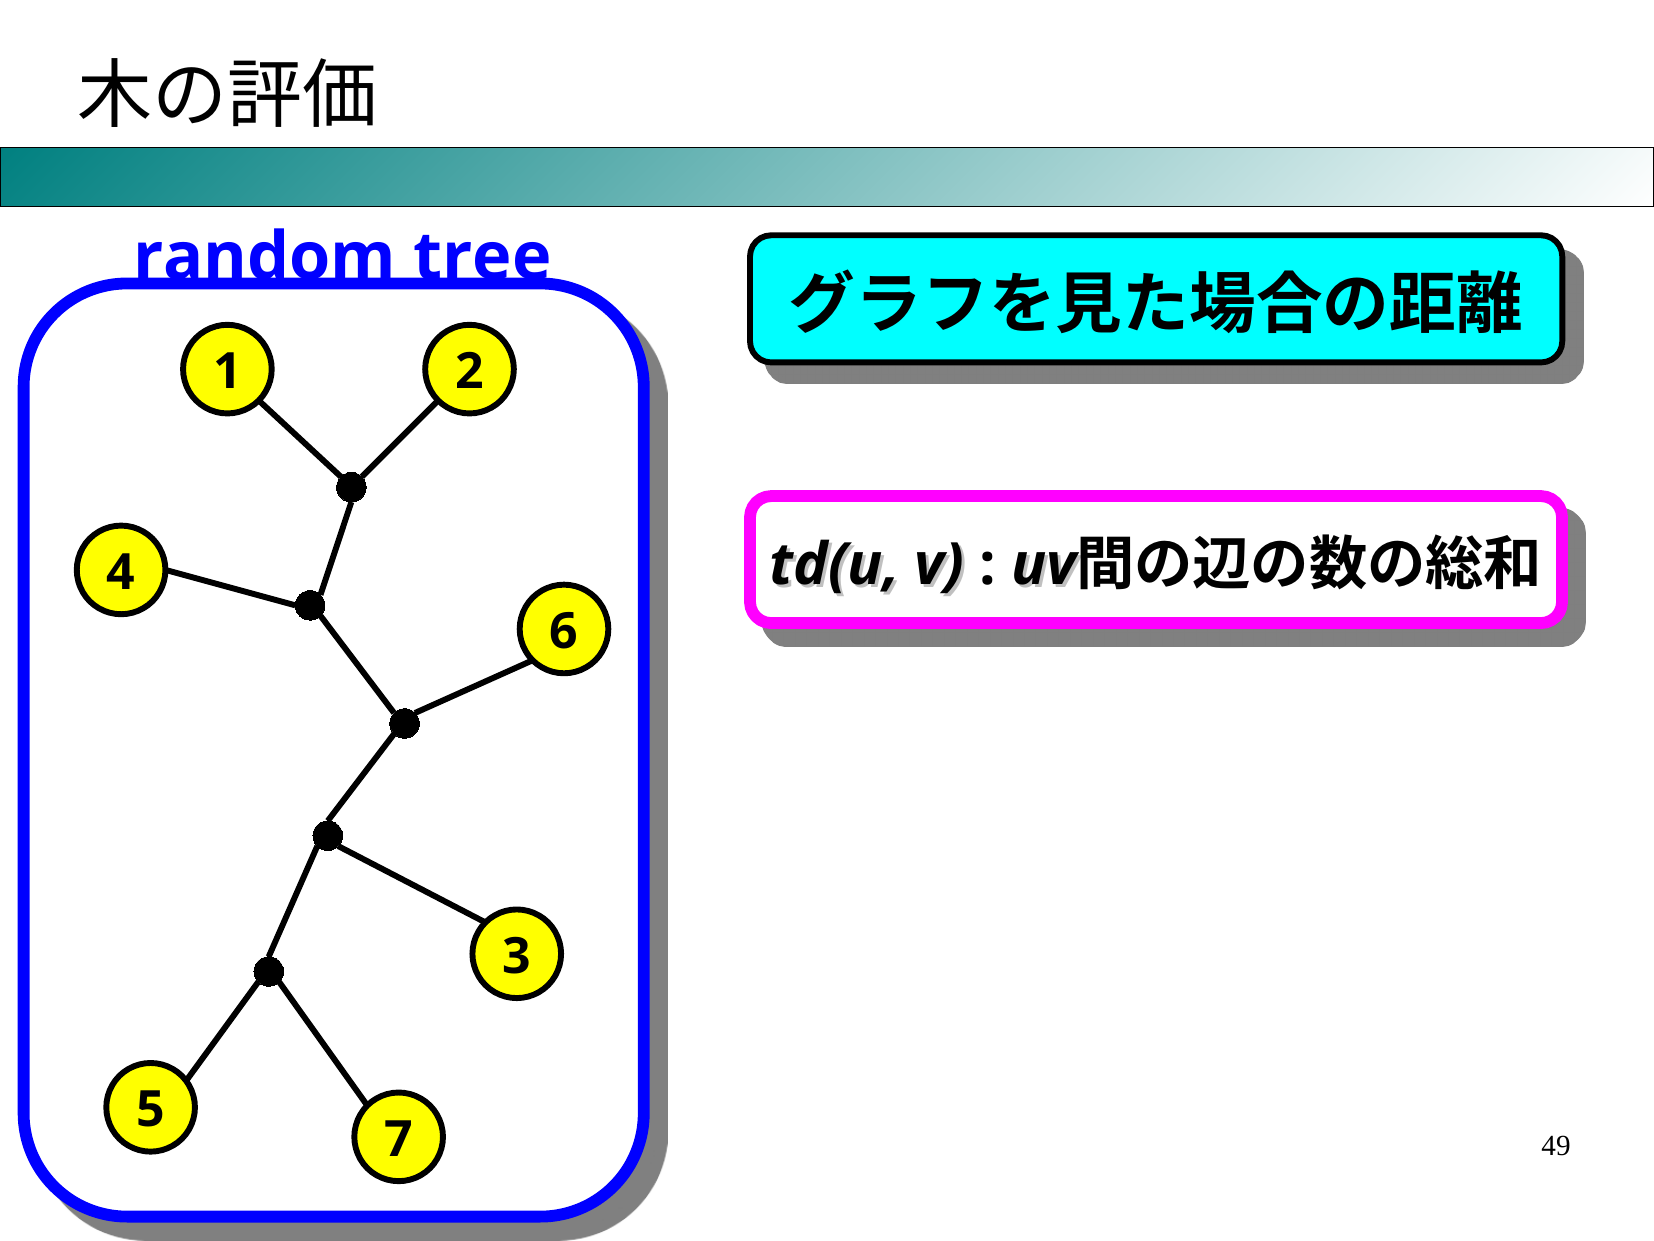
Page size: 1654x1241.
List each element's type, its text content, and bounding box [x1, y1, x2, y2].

text_box グラフを見た場合の距離 [750, 235, 1563, 363]
text_box 4 [76, 525, 166, 615]
text_box 7 [354, 1092, 443, 1182]
title 木の評価 [77, 29, 1654, 149]
text_box 3 [472, 909, 562, 999]
text_box 6 [519, 584, 609, 674]
text_box random tree [138, 200, 547, 288]
text_box [23, 283, 644, 1217]
text_box 1 [183, 324, 272, 414]
text_box 2 [425, 324, 514, 414]
text_box 5 [106, 1062, 195, 1152]
text_box td(u, v) : uv間の辺の数の総和 [750, 496, 1563, 624]
